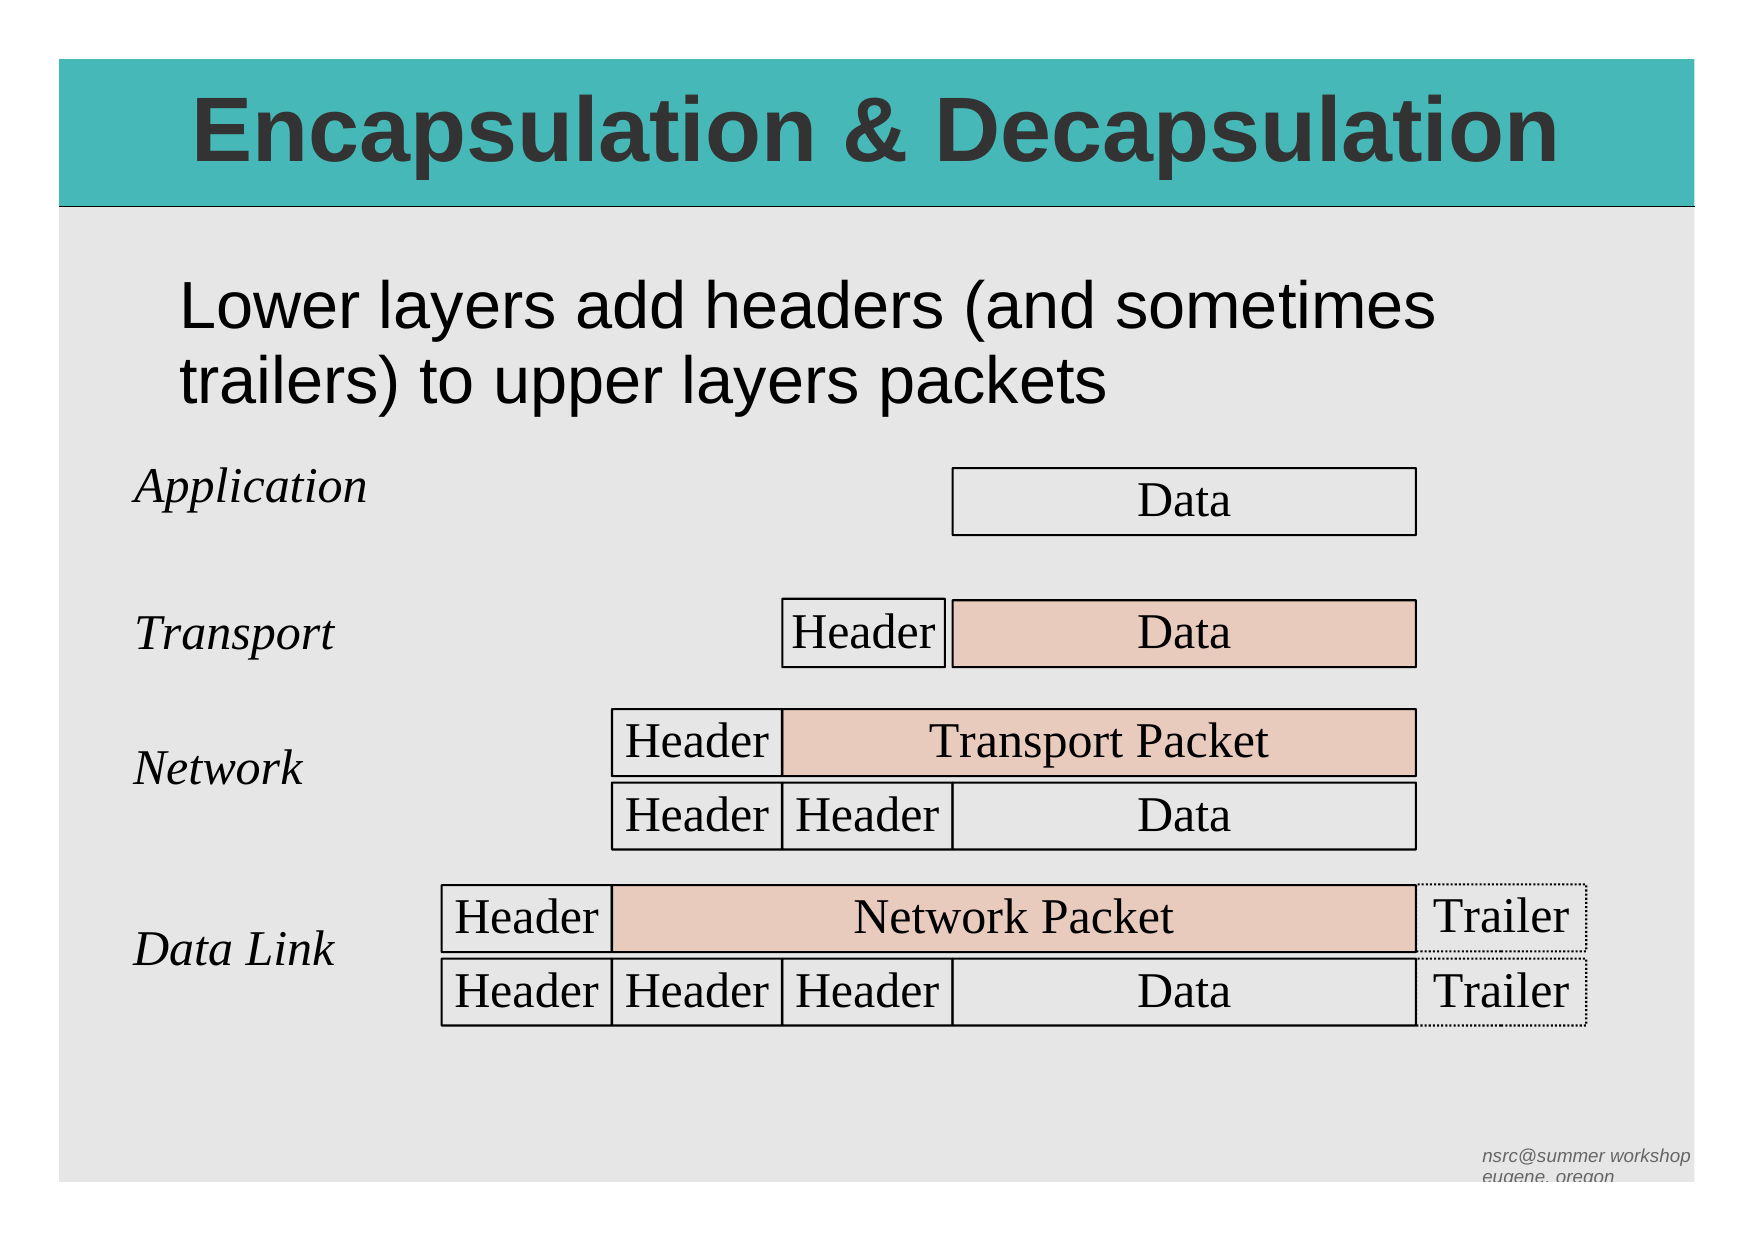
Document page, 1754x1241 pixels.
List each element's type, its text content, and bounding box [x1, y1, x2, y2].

text_box Network Packet [612, 876, 1416, 949]
text_box Transport [119, 597, 350, 673]
text_box Network [118, 732, 318, 808]
text_box Header [611, 700, 783, 773]
text_box Header [611, 773, 783, 850]
text_box Trailer [1416, 875, 1587, 949]
text_box Data [952, 459, 1416, 536]
list Lower layers add headers (and sometimes trailers) to upper layers packets [179, 267, 1603, 1001]
title Encapsulation & Decapsulation [59, 41, 1695, 219]
text_box Data [952, 772, 1416, 850]
text_box Header [783, 949, 953, 1026]
text_box Header [783, 773, 953, 850]
text_box Header [441, 949, 612, 1026]
text_box Header [612, 949, 783, 1026]
text_box Data [953, 949, 1416, 1026]
text_box Data Link [118, 913, 350, 989]
text_box Header [441, 876, 612, 949]
text_box Header [782, 590, 945, 668]
text_box Trailer [1416, 949, 1587, 1026]
text_box Transport Packet [782, 699, 1416, 773]
text_box Application [119, 450, 383, 525]
text_box Data [952, 590, 1416, 668]
